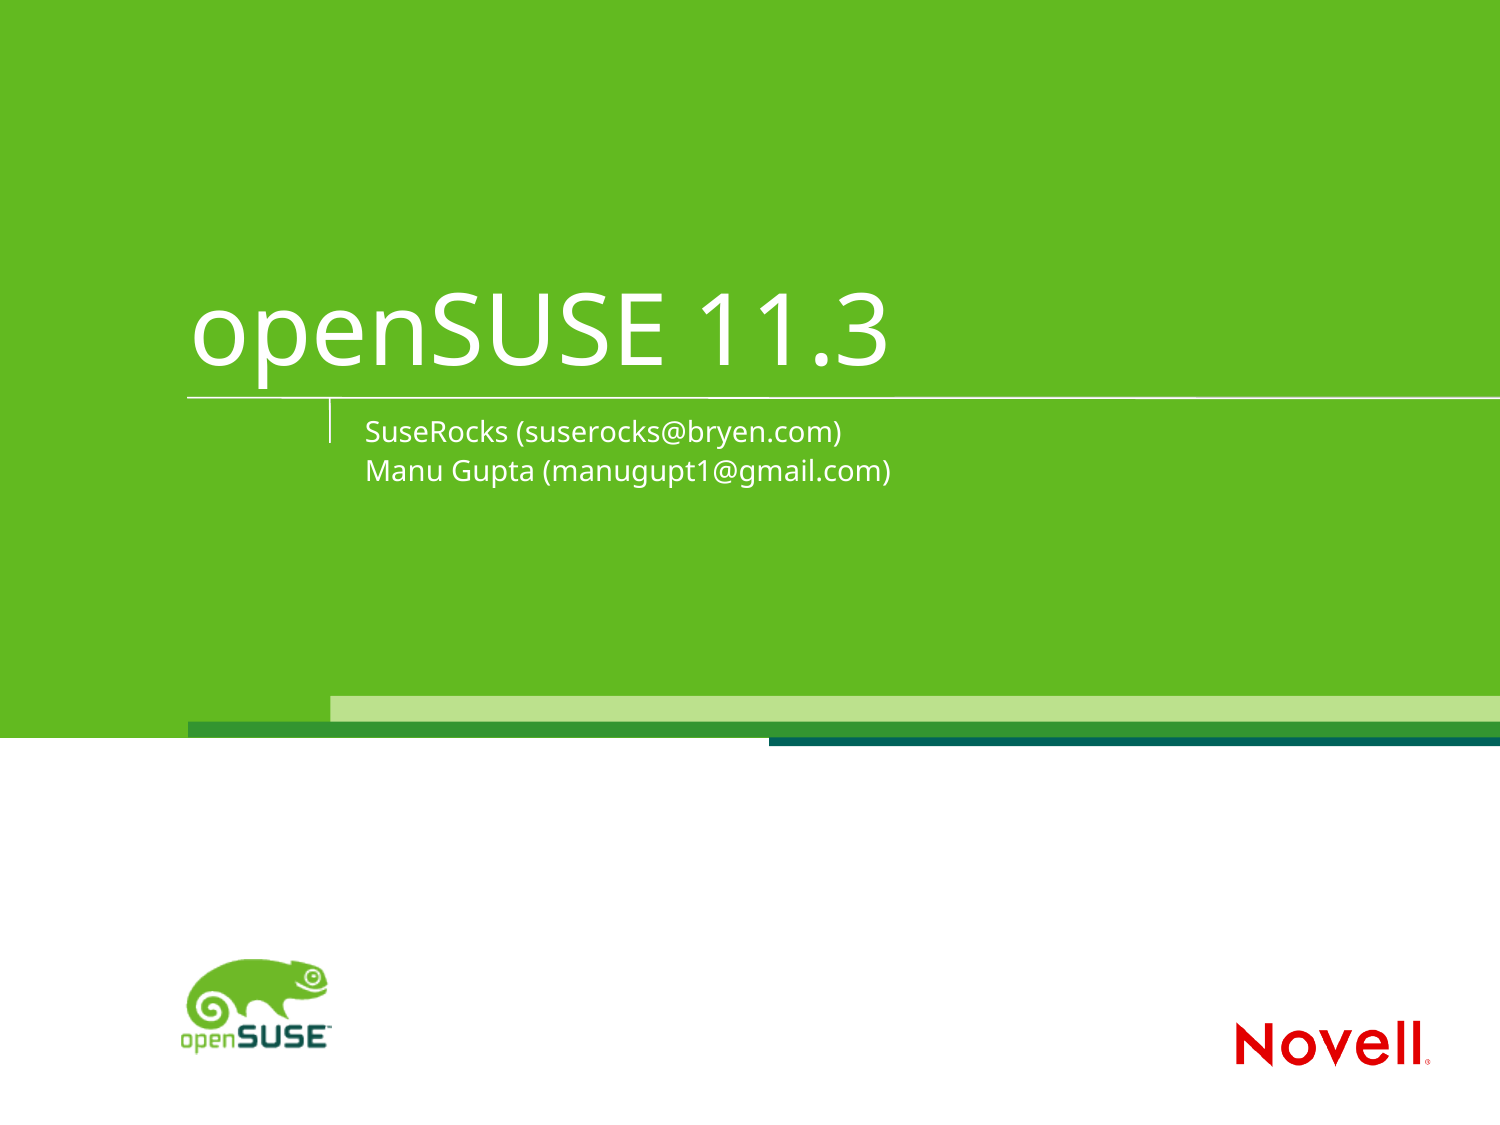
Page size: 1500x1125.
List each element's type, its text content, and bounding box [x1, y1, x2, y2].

subtitle SuseRocks (suserocks@bryen.com) Manu Gupta (manugupt1@gmail.com) [350, 412, 1150, 522]
picture [1227, 1013, 1438, 1074]
picture [181, 959, 332, 1055]
title openSUSE 11.3 [174, 137, 1388, 388]
